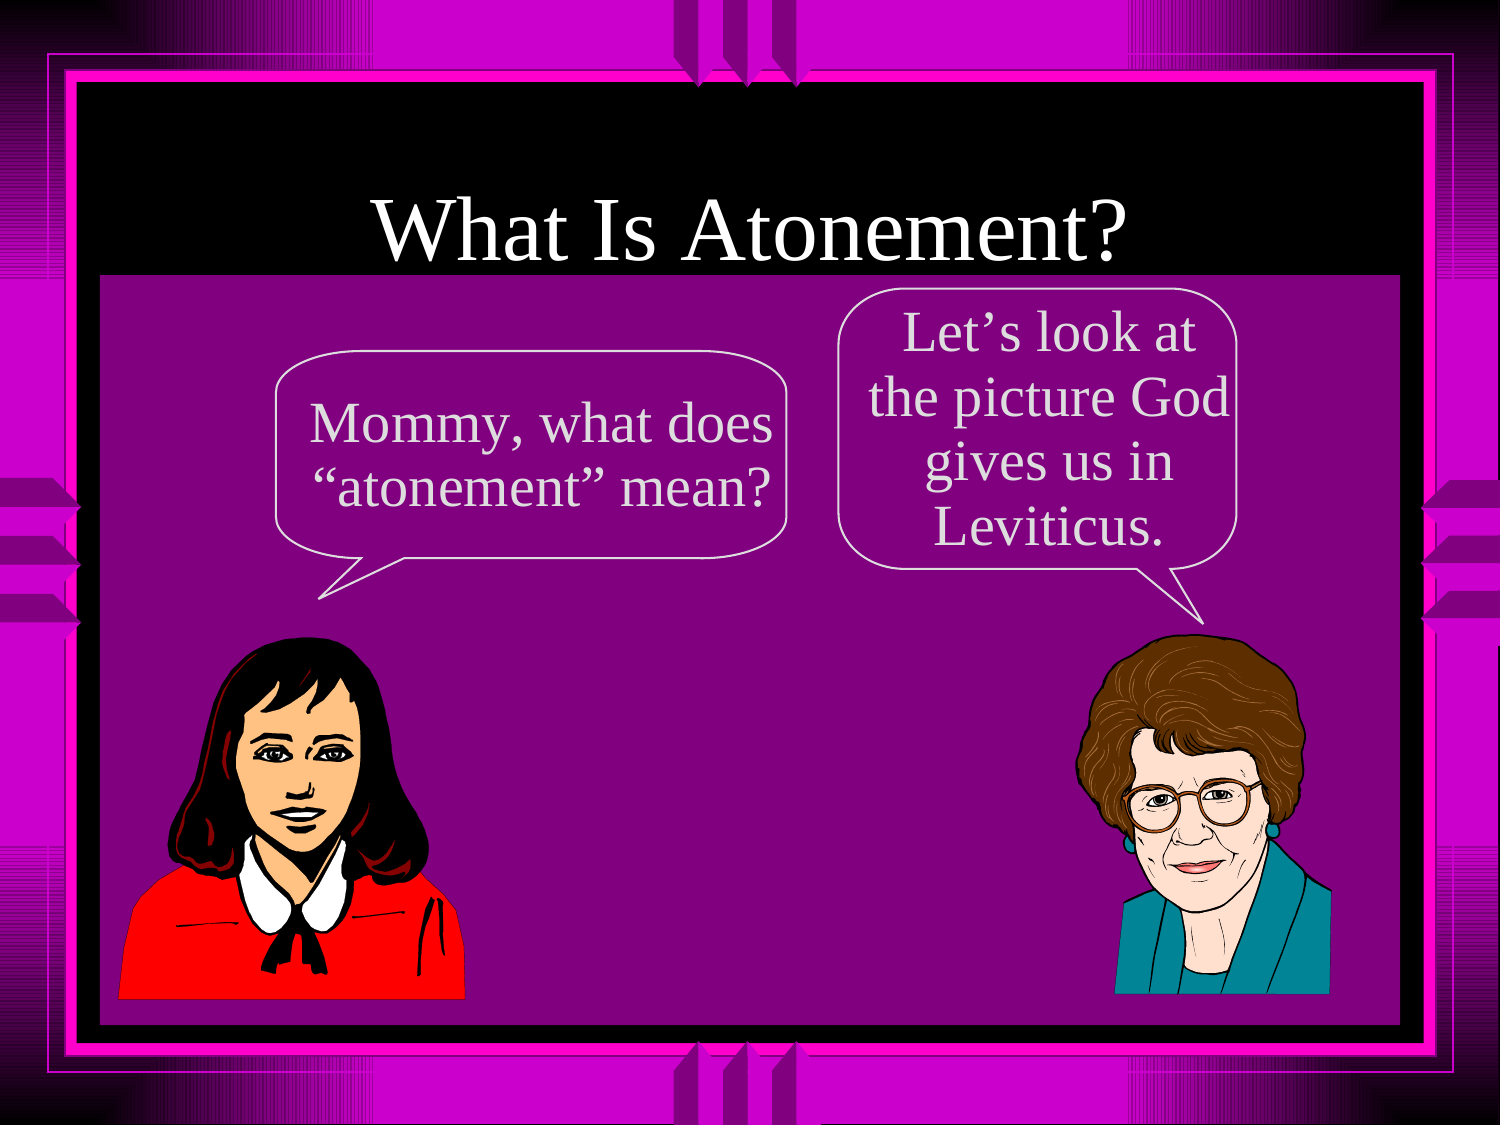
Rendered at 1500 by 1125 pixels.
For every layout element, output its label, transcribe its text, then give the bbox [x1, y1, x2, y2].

picture [117, 637, 466, 1000]
title What Is Atonement? [112, 99, 1388, 288]
text_box [99, 275, 1401, 1026]
text_box Let’s look at the picture God gives us in Leviticus. [838, 288, 1237, 625]
picture [1074, 633, 1332, 995]
text_box Mommy, what does “atonement” mean? [275, 351, 787, 599]
